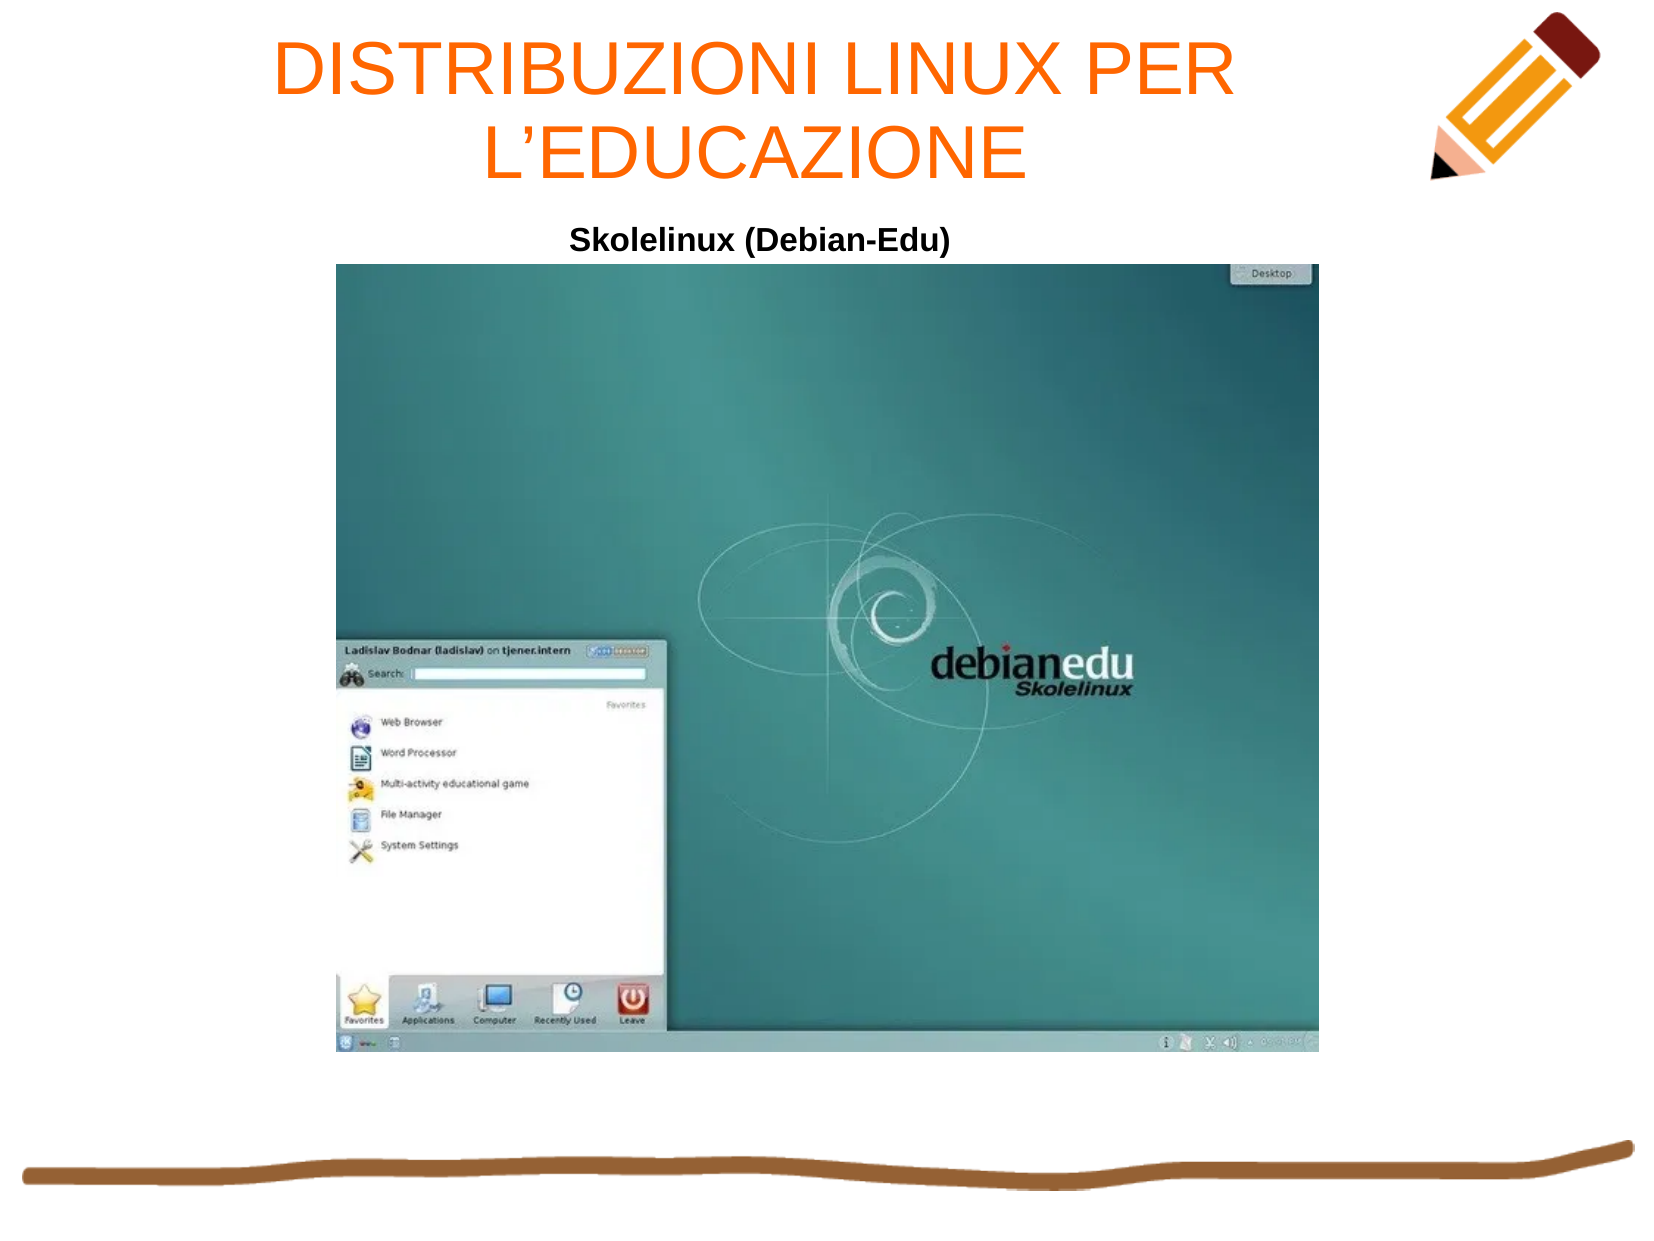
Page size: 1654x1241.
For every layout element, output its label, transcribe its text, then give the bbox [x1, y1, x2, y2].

picture [336, 264, 1319, 1052]
text_box Skolelinux (Debian-Edu) [554, 214, 1033, 264]
picture [1430, 12, 1601, 181]
picture [22, 1140, 1635, 1191]
title DISTRIBUZIONI LINUX PER L’EDUCAZIONE [82, 26, 1430, 195]
